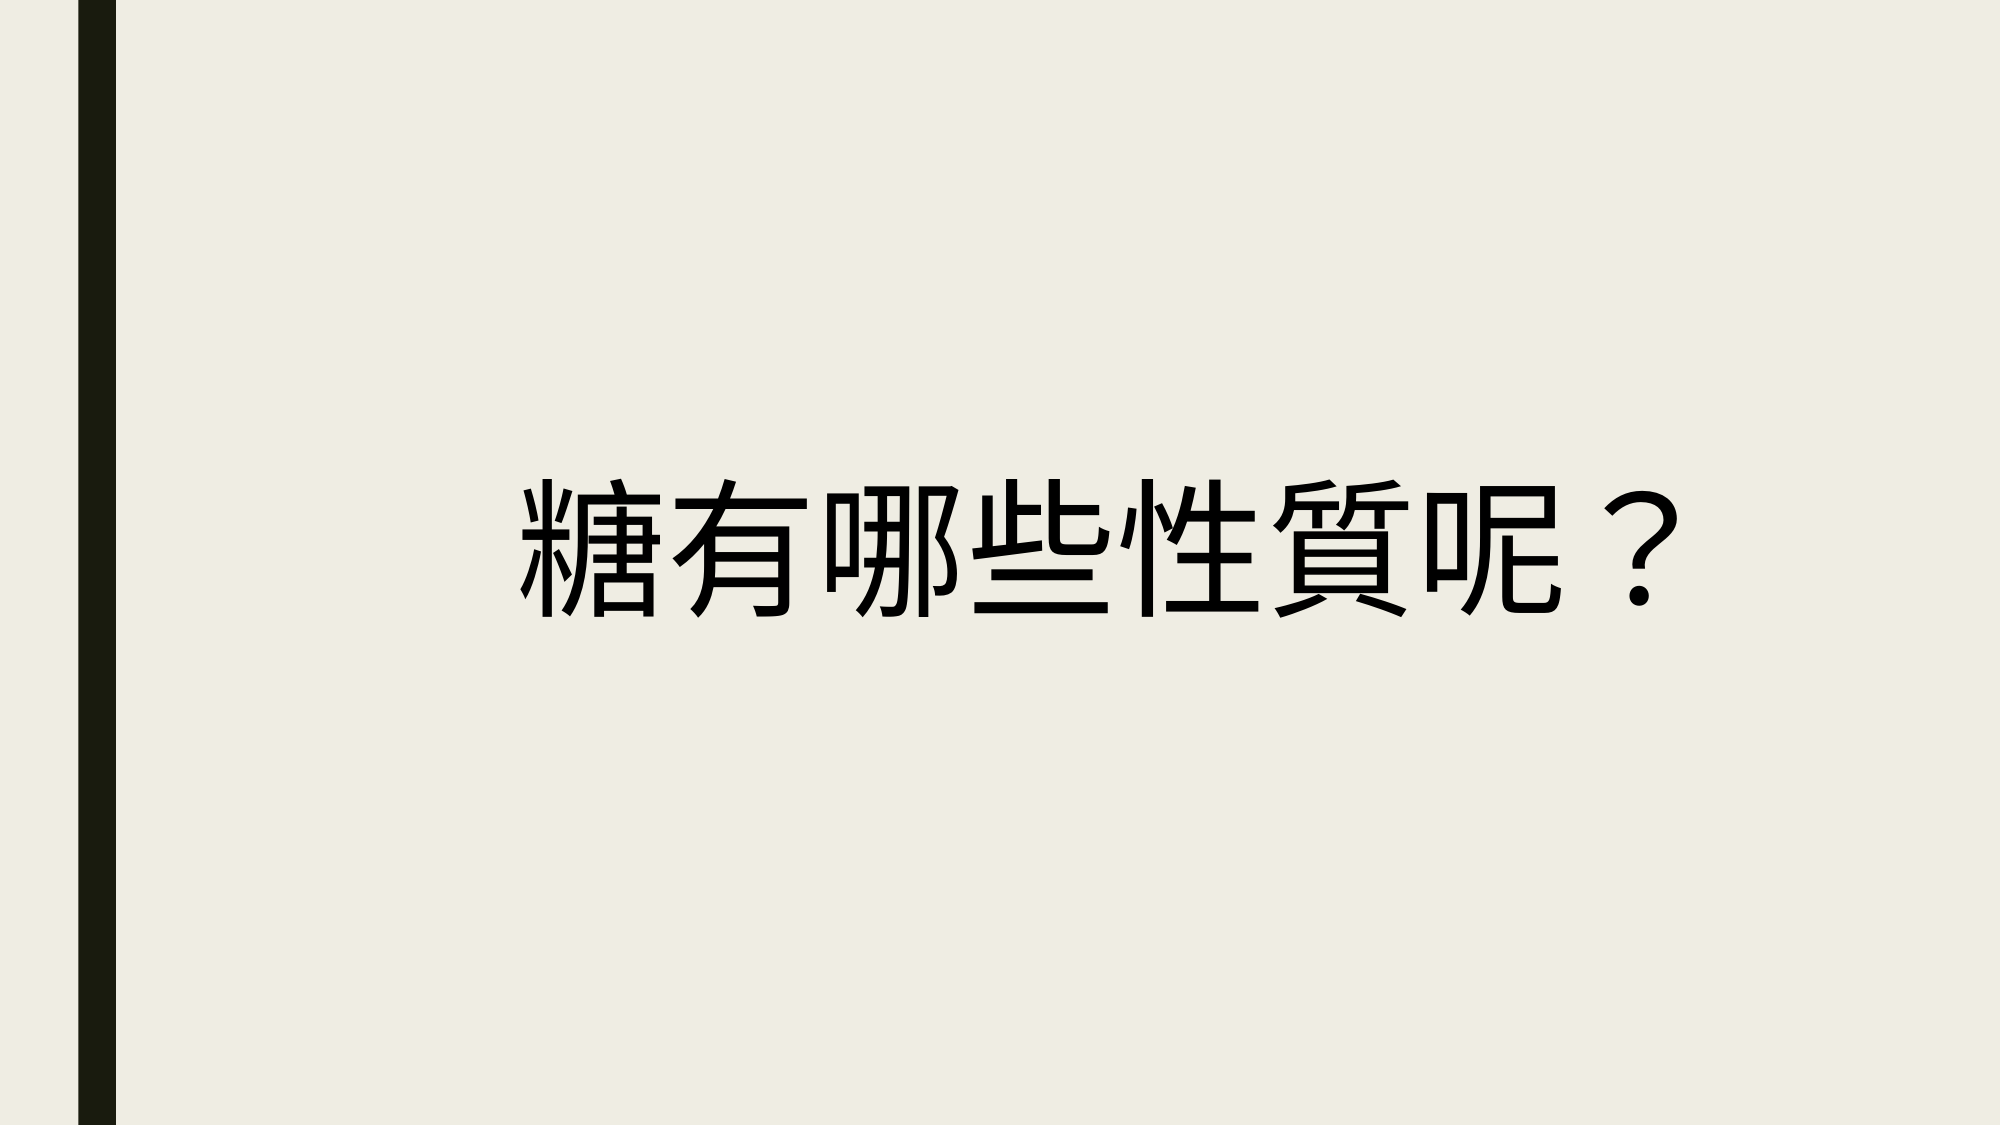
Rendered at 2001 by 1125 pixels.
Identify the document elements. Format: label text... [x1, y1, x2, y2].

text_box 糖有哪些性質呢？ [501, 448, 1703, 646]
